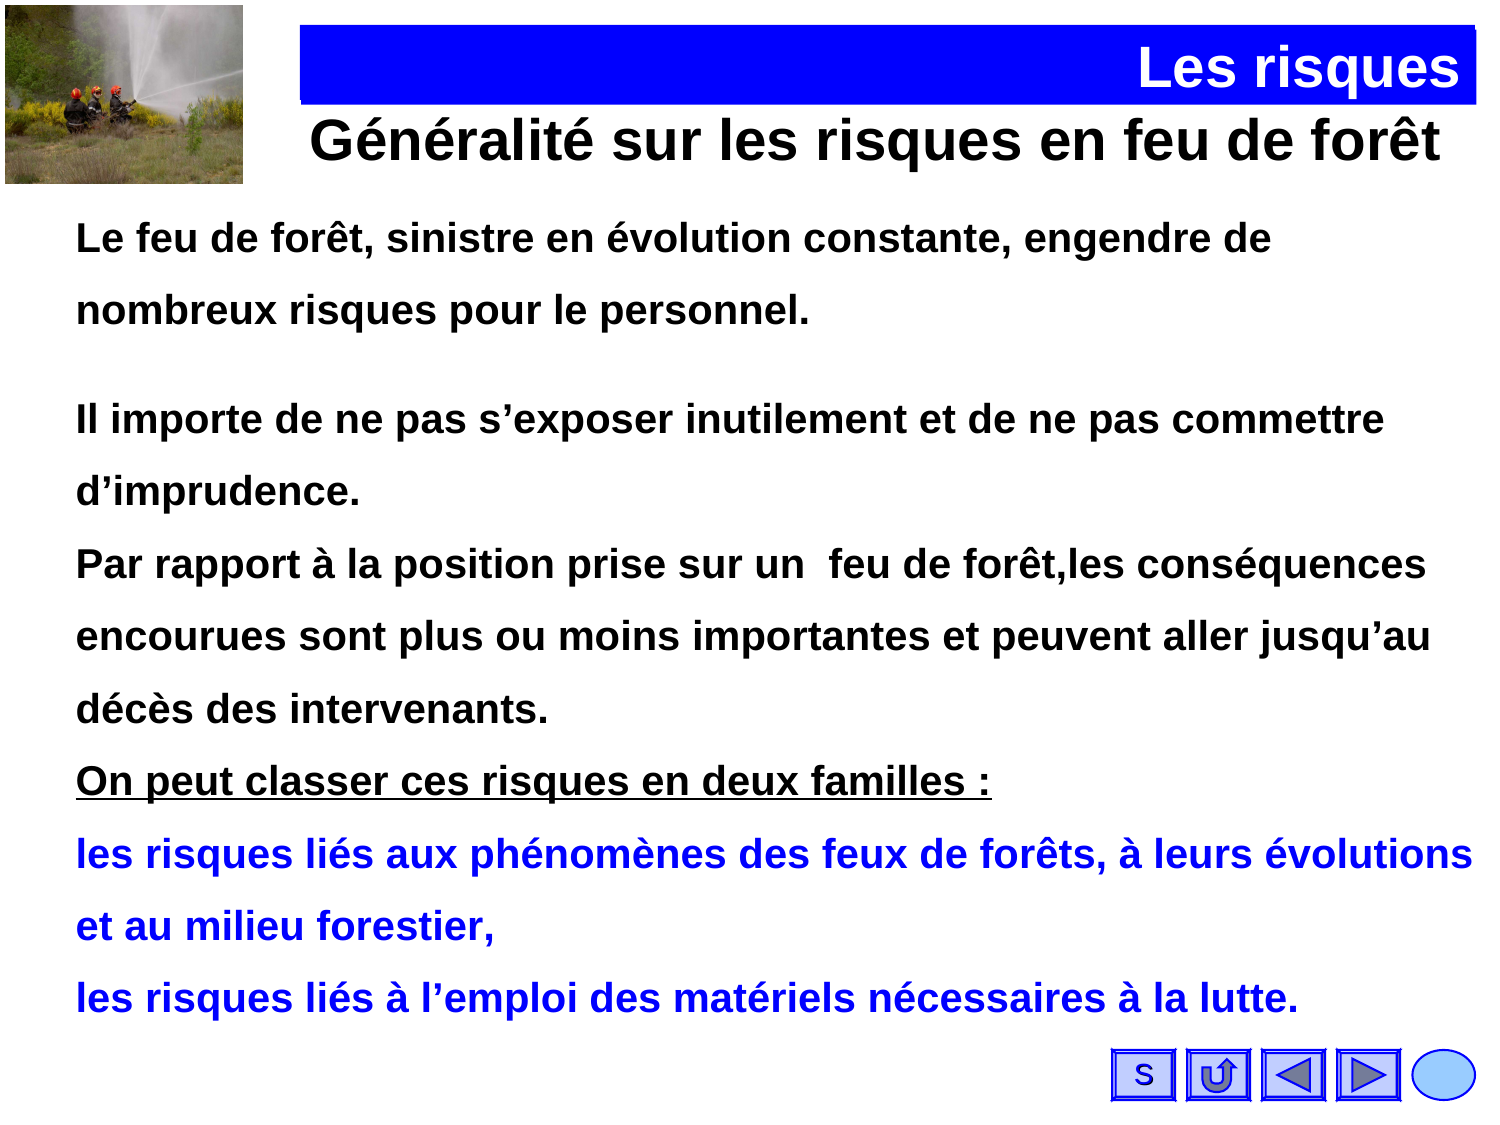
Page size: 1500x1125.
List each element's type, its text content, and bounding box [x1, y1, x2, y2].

picture [5, 5, 243, 184]
text_box Les risques [301, 29, 1477, 105]
text_box [1412, 1049, 1476, 1101]
text_box Généralité sur les risques en feu de forêt [295, 100, 1471, 182]
text_box Le feu de forêt, sinistre en évolution constante, engendre de nombreux risques pour le personnel. Il importe de ne pas s’exposer inutilement et de ne pas commettre d’imprudence. Par rapport à la position prise sur un feu de forêt,les conséquences encourues sont plus ou moins importantes et peuvent aller jusqu’au décès des intervenants. On peut classer ces risques en deux familles : les risques liés aux phénomènes des feux de forêts, à leurs évolutions et au milieu forestier, les risques liés à l’emploi des matériels nécessaires à la lutte. [60, 206, 1500, 1030]
